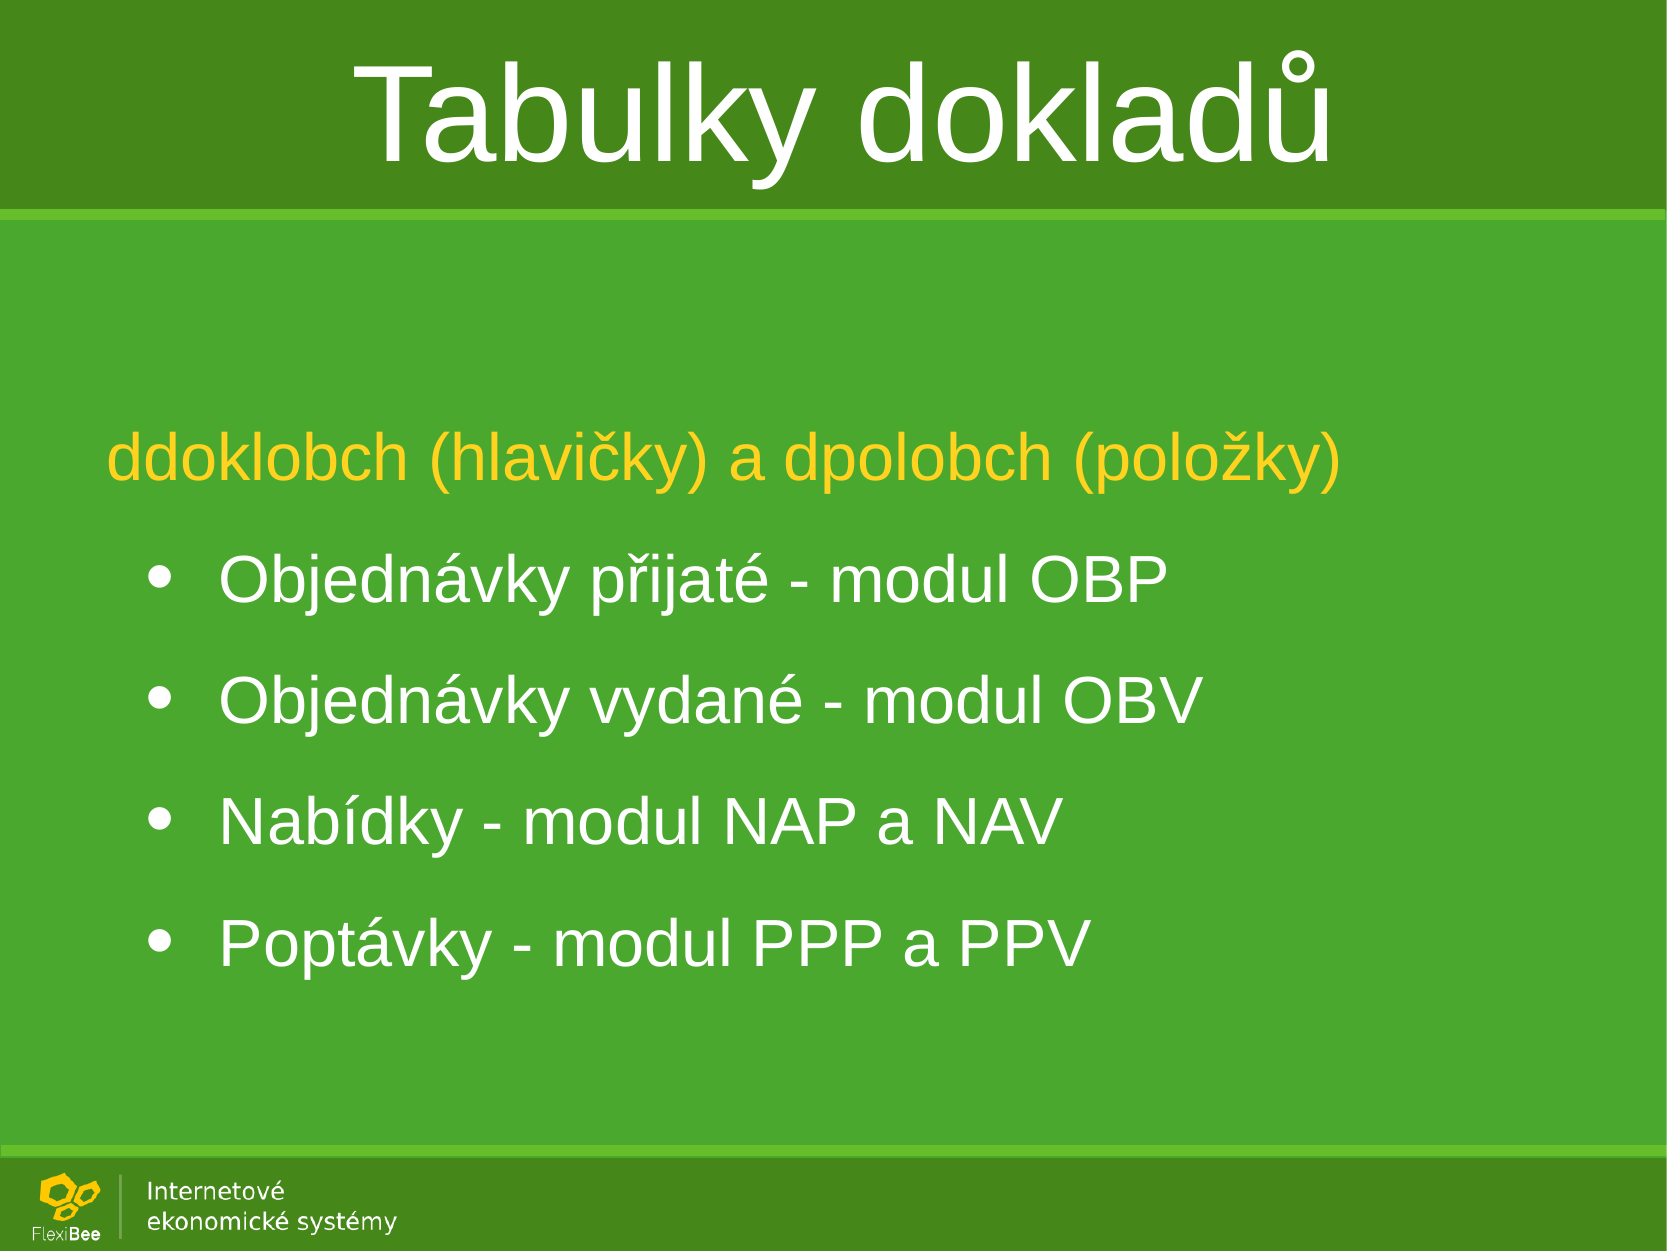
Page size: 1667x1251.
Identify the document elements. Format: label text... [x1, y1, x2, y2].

list ddoklobch (hlavičky) a dpolobch (položky) Objednávky přijaté - modul OBP Objednávky vydané - modul OBV Nabídky - modul NAP a NAV Poptávky - modul PPP a PPV [106, 295, 1560, 1099]
picture [0, 0, 1667, 1251]
title Tabulky dokladů [118, 0, 1571, 361]
